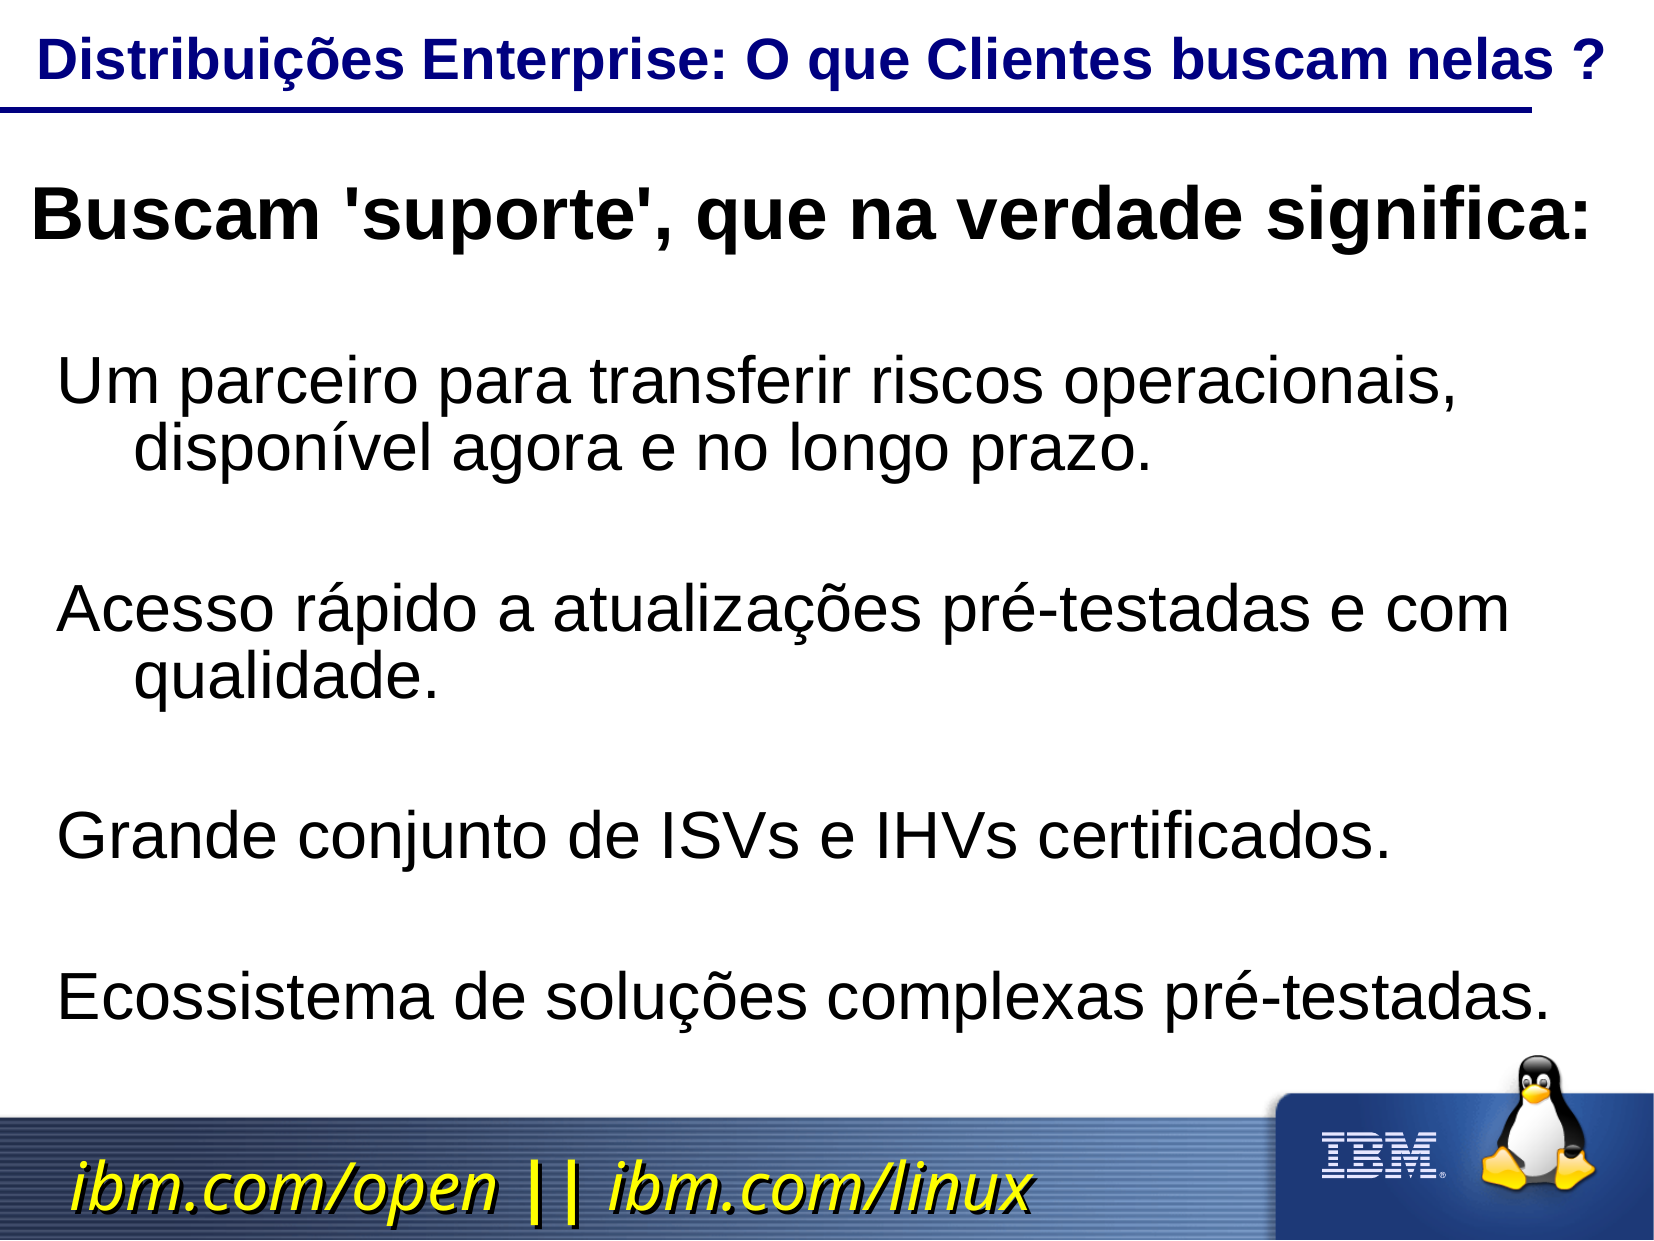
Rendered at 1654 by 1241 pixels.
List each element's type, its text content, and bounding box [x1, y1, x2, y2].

list Um parceiro para transferir riscos operacionais, disponível agora e no longo prazo. Acesso rápido a atualizações pré-testadas e com qualidade. Grande conjunto de ISVs e IHVs certificados. Ecossistema de soluções complexas pré-testadas. [56, 349, 1593, 1108]
text_box Buscam 'suporte', que na verdade significa: [30, 165, 1625, 276]
picture [0, 1054, 1654, 1240]
text_box Distribuições Enterprise: O que Clientes buscam nelas ? [21, 14, 1637, 144]
